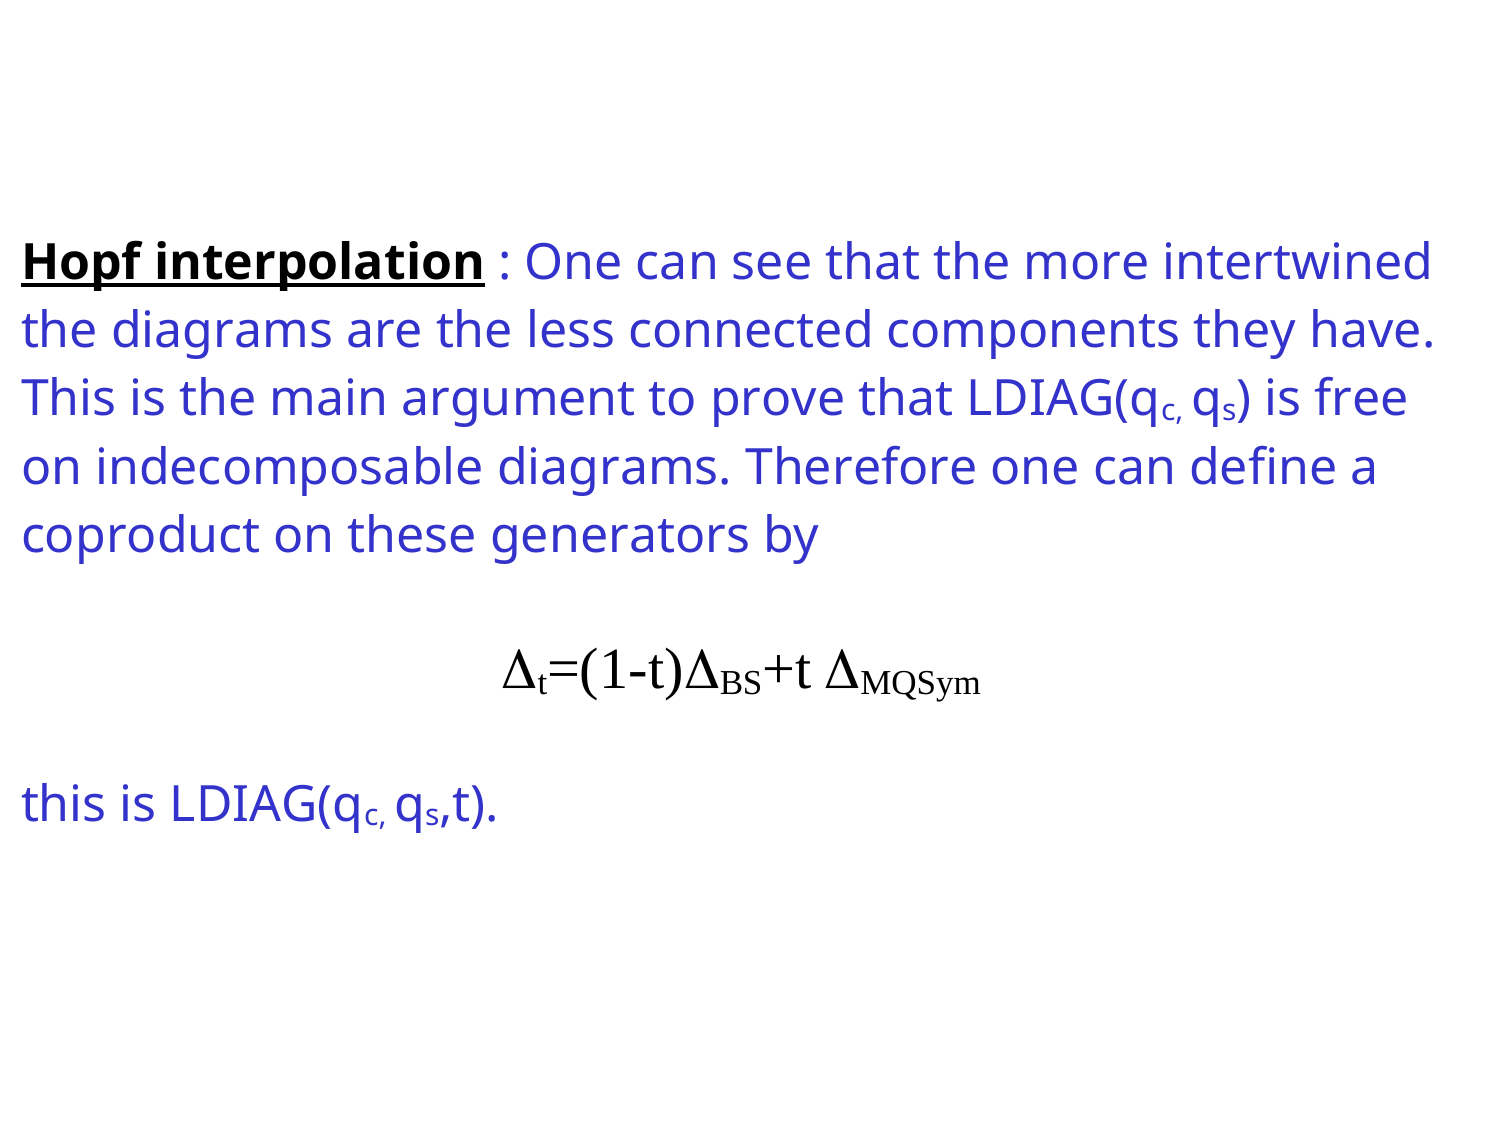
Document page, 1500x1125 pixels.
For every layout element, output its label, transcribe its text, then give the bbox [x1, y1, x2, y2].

text_box Hopf interpolation : One can see that the more intertwined the diagrams are the less connected components they have. This is the main argument to prove that LDIAG(qc, qs) is free on indecomposable diagrams. Therefore one can define a coproduct on these generators by t=(1-t)BS+t MQSym this is LDIAG(qc, qs,t). [6, 218, 1477, 921]
